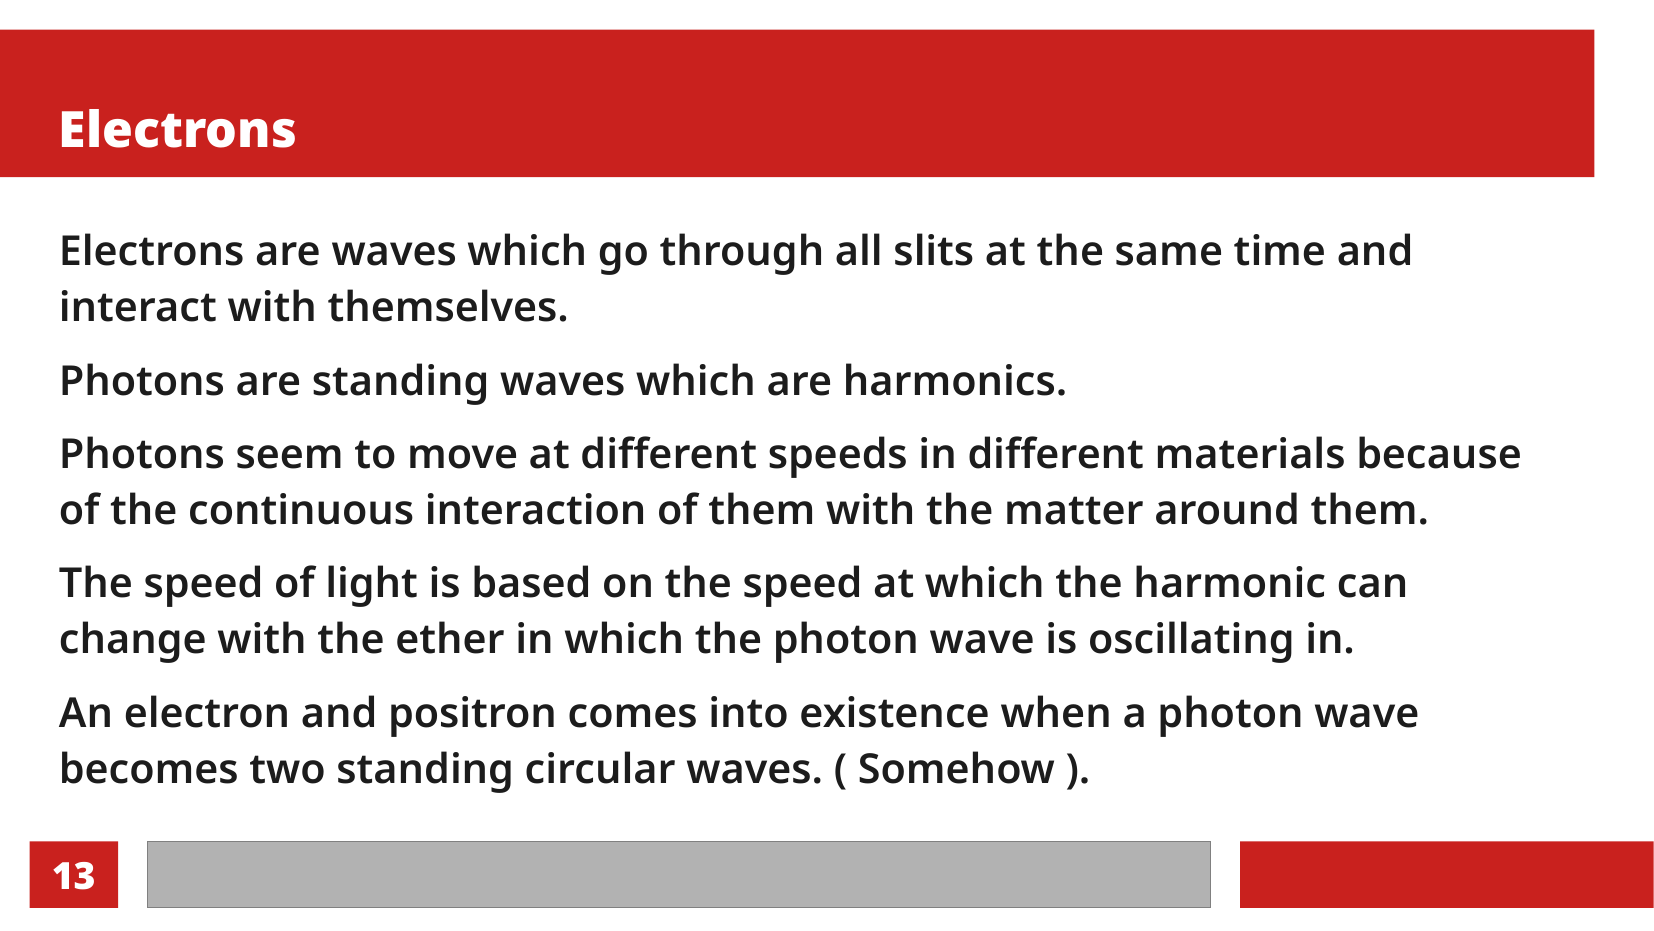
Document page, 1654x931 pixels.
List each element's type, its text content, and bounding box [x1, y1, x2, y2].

list Electrons are waves which go through all slits at the same time and interact with themselves. Photons are standing waves which are harmonics. Photons seem to move at different speeds in different materials because of the continuous interaction of them with the matter around them. The speed of light is based on the speed at which the harmonic can change with the ether in which the photon wave is oscillating in. An electron and positron comes into existence when a photon wave becomes two standing circular waves. ( Somehow ). [59, 221, 1565, 798]
title Electrons [59, 44, 1595, 163]
